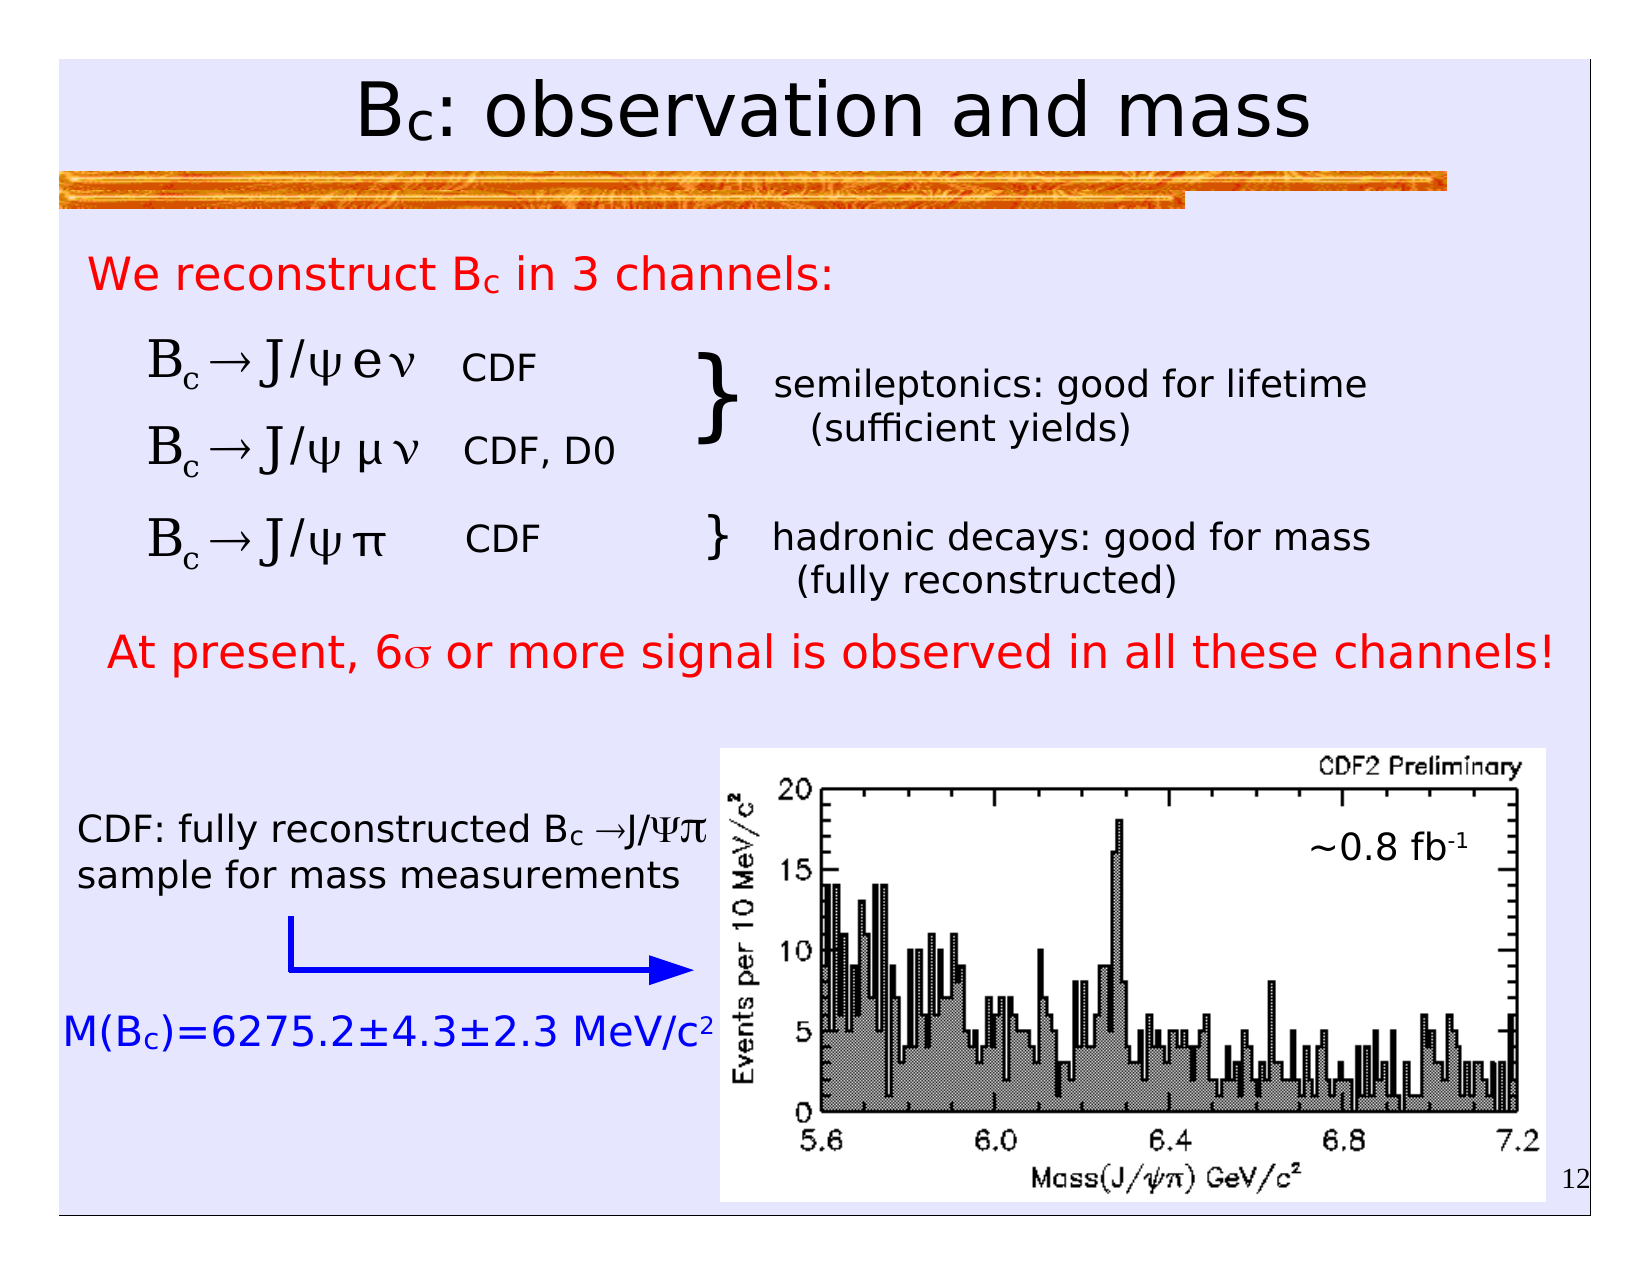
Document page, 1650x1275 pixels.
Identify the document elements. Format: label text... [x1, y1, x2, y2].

text_box CDF [446, 506, 558, 572]
text_box At present, 6s or more signal is observed in all these channels! [89, 615, 1549, 697]
text_box We reconstruct Bc in 3 channels: [69, 237, 839, 323]
text_box M(Bc)=6275.2±4.3±2.3 MeV/c2 [44, 997, 744, 1089]
text_box } [668, 325, 767, 463]
text_box CDF, D0 [445, 419, 631, 485]
text_box CDF [443, 336, 554, 401]
picture [720, 748, 1546, 1202]
text_box Bc: observation and mass [339, 59, 1311, 179]
text_box } [684, 496, 752, 576]
text_box CDF: fully reconstructed Bc J/ sample for mass measurements [59, 797, 720, 930]
text_box hadronic decays: good for mass (fully reconstructed) [753, 505, 1377, 614]
text_box ~0.8 fb-1 [1289, 815, 1485, 882]
chart [133, 415, 435, 485]
chart [133, 328, 434, 398]
picture [59, 171, 1447, 209]
chart [133, 508, 405, 578]
text_box semileptonics: good for lifetime (sufficient yields) [755, 352, 1373, 461]
